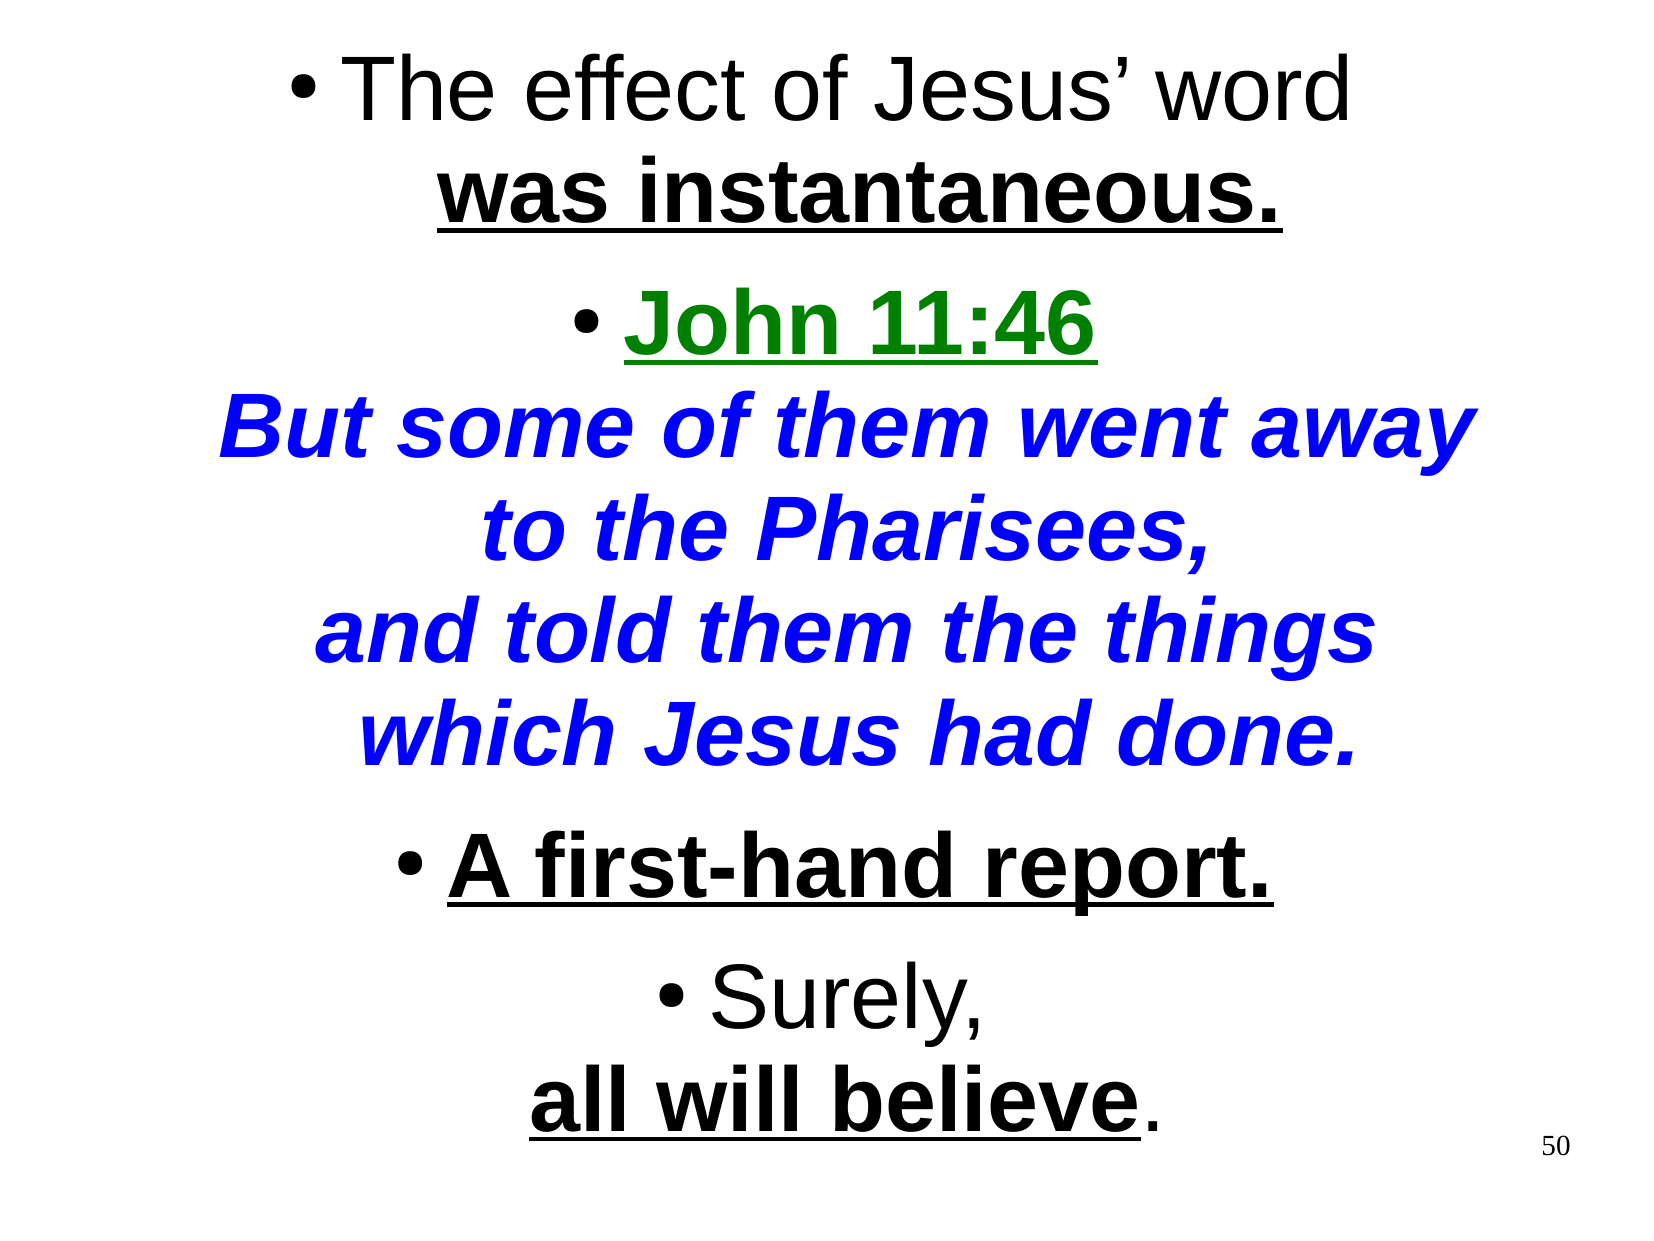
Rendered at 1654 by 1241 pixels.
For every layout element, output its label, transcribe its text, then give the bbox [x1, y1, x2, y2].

list The effect of Jesus’ word was instantaneous. John 11:46 But some of them went away to the Pharisees, and told them the things which Jesus had done. A first-hand report. Surely, all will believe. [37, 37, 1613, 1238]
